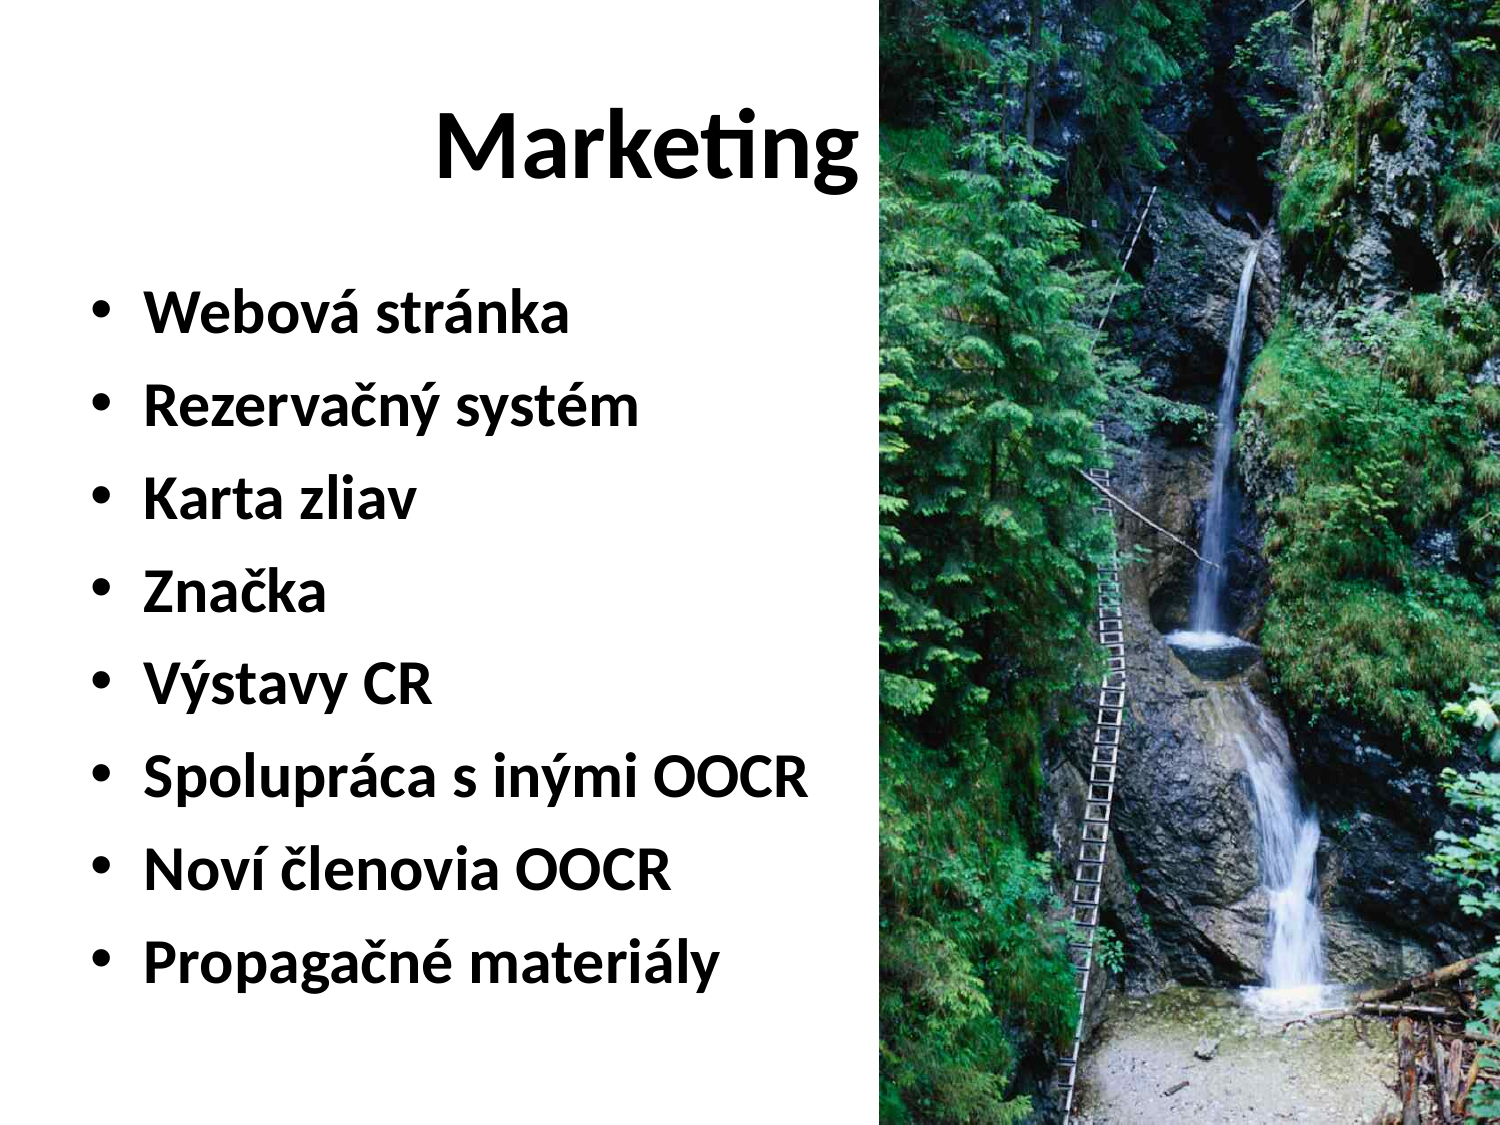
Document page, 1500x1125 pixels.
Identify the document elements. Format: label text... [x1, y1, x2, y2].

title Marketing [75, 45, 879, 233]
picture [879, 0, 1500, 1125]
list Webová stránka Rezervačný systém Karta zliav Značka Výstavy CR Spolupráca s inými OOCR Noví členovia OOCR Propagačné materiály [75, 262, 879, 1005]
